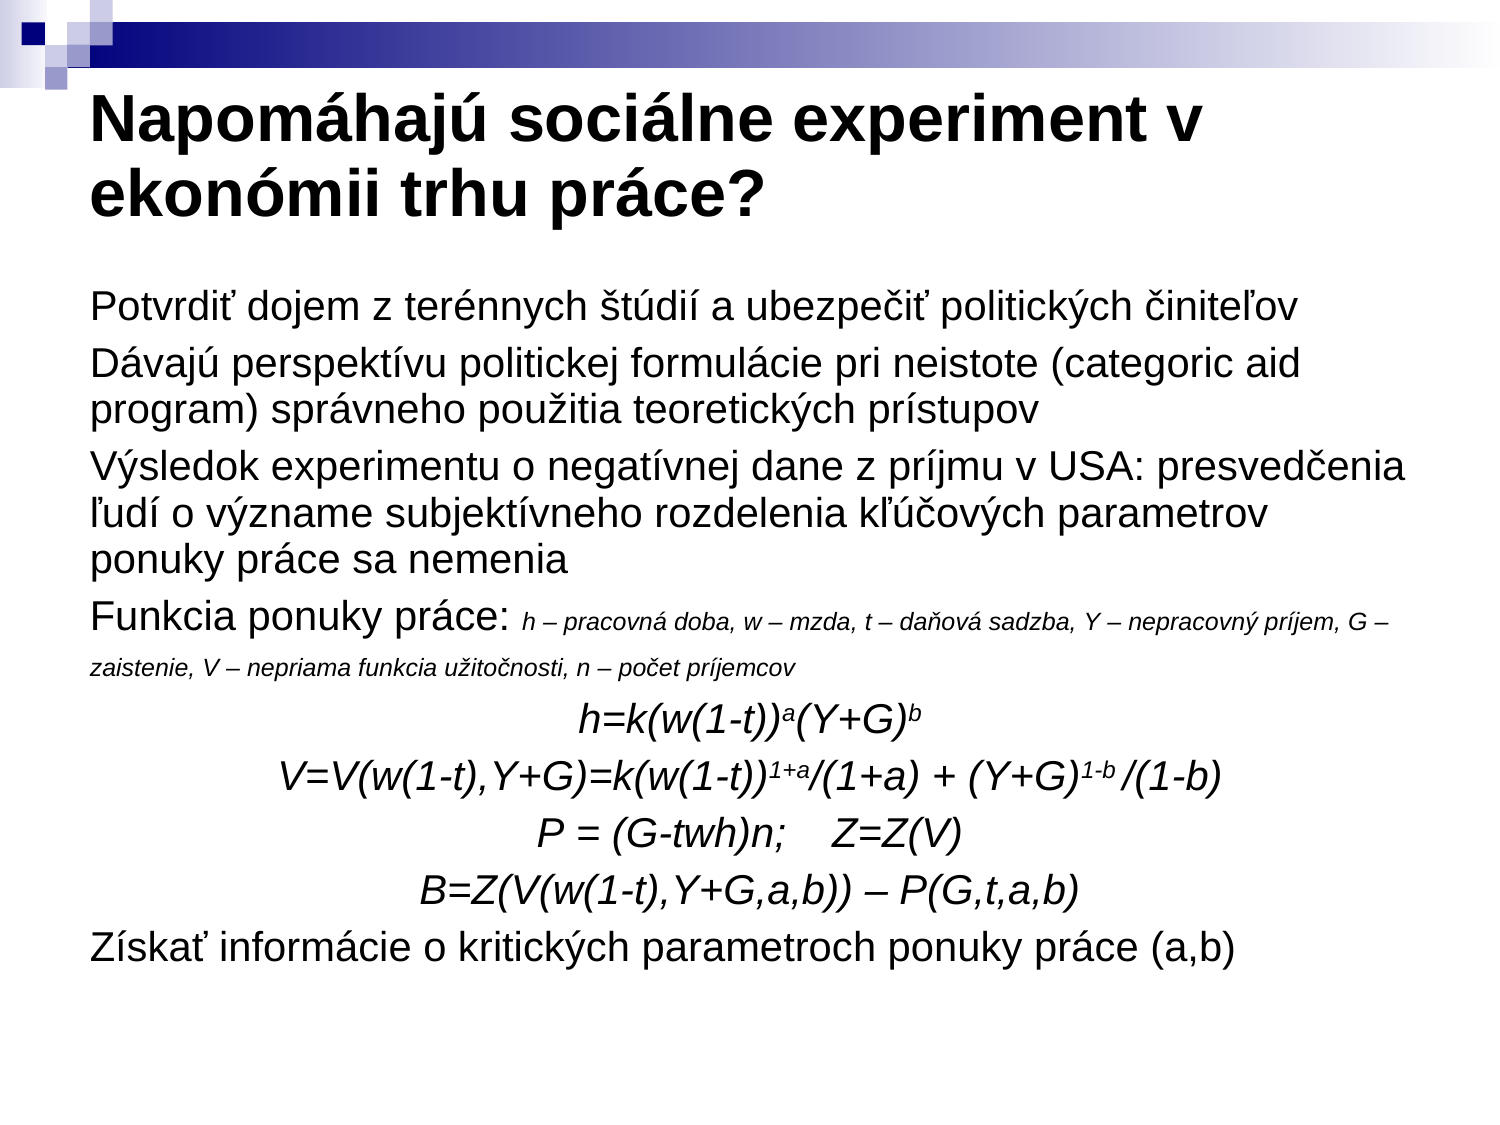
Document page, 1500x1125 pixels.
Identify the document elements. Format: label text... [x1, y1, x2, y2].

title Napomáhajú sociálne experiment v ekonómii trhu práce? [75, 62, 1426, 250]
list Potvrdiť dojem z terénnych štúdií a ubezpečiť politických činiteľov Dávajú perspektívu politickej formulácie pri neistote (categoric aid program) správneho použitia teoretických prístupov Výsledok experimentu o negatívnej dane z príjmu v USA: presvedčenia ľudí o význame subjektívneho rozdelenia kľúčových parametrov ponuky práce sa nemenia Funkcia ponuky práce: h – pracovná doba, w – mzda, t – daňová sadzba, Y – nepracovný príjem, G – zaistenie, V – nepriama funkcia užitočnosti, n – počet príjemcov h=k(w(1-t))a(Y+G)b V=V(w(1-t),Y+G)=k(w(1-t))1+a/(1+a) + (Y+G)1-b /(1-b) P = (G-twh)n; Z=Z(V) B=Z(V(w(1-t),Y+G,a,b)) – P(G,t,a,b) Získať informácie o kritických parametroch ponuky práce (a,b) [75, 274, 1426, 1038]
